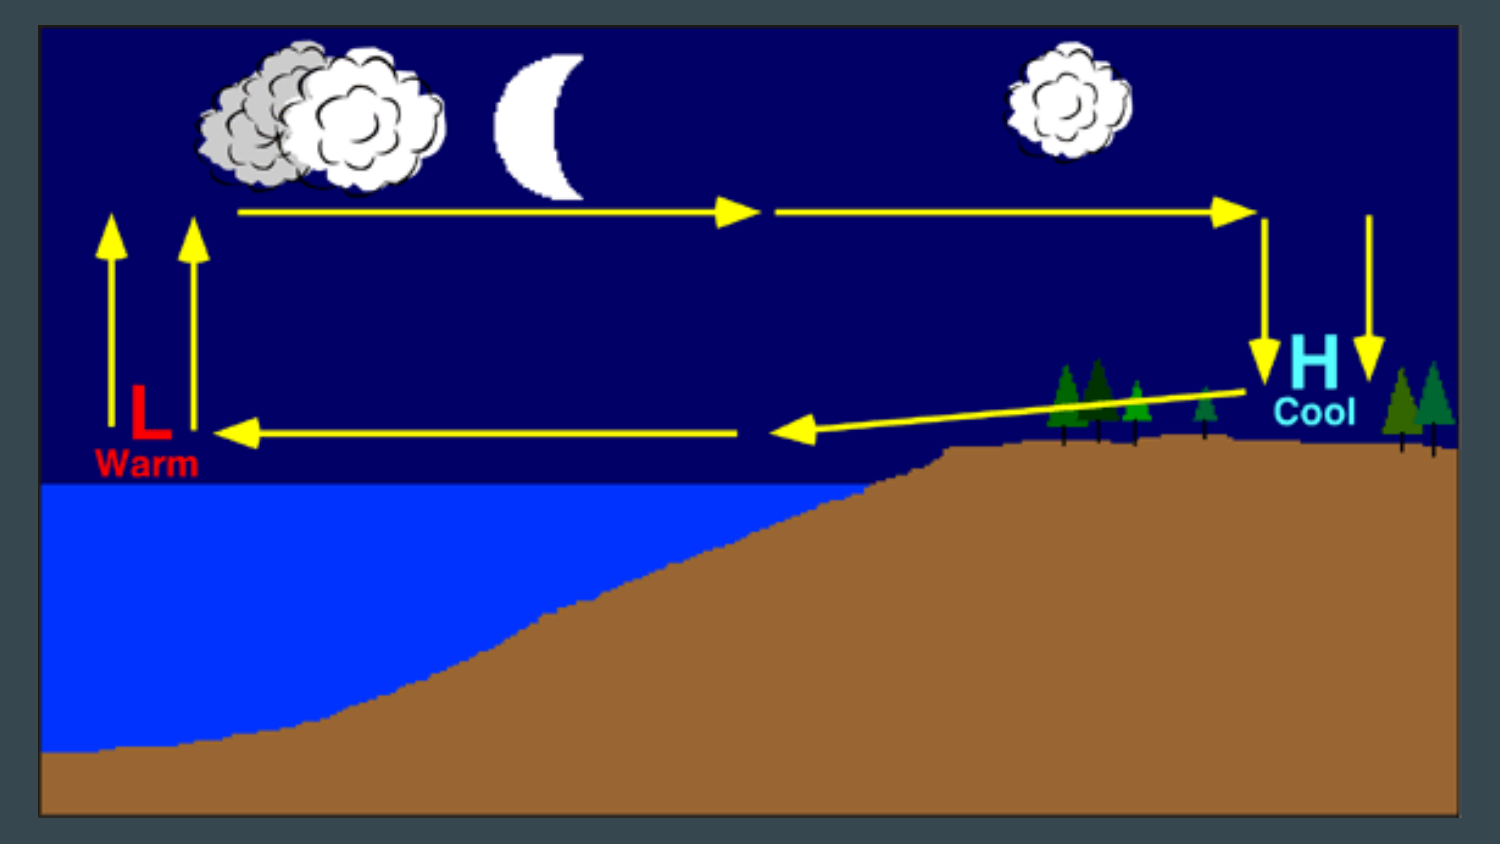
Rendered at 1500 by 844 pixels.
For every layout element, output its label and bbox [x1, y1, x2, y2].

picture [38, 25, 1462, 818]
